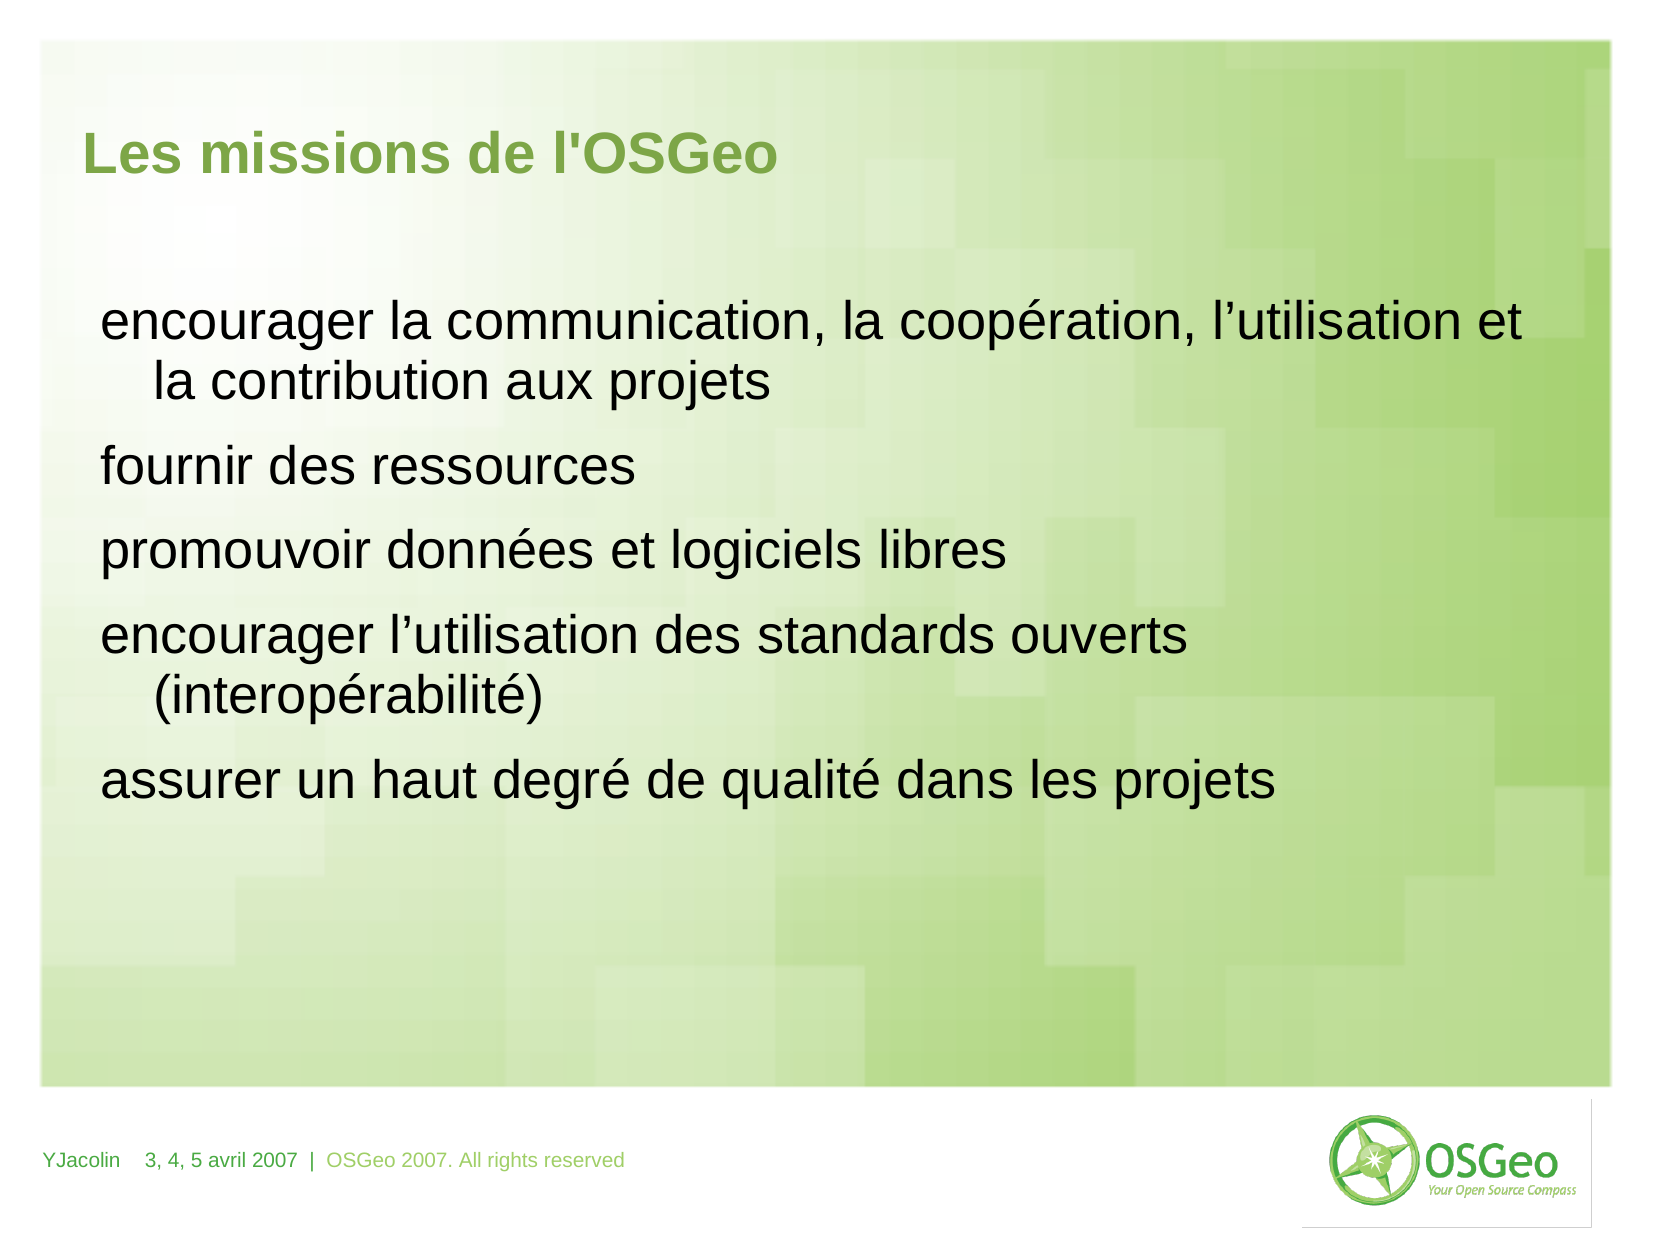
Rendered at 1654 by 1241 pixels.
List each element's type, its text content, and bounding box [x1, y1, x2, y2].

list encourager la communication, la coopération, l’utilisation et la contribution aux projets fournir des ressources promouvoir données et logiciels libres encourager l’utilisation des standards ouverts (interopérabilité) assurer un haut degré de qualité dans les projets [82, 290, 1571, 1109]
picture [0, 1, 1654, 1239]
title Les missions de l'OSGeo [82, 49, 1571, 257]
